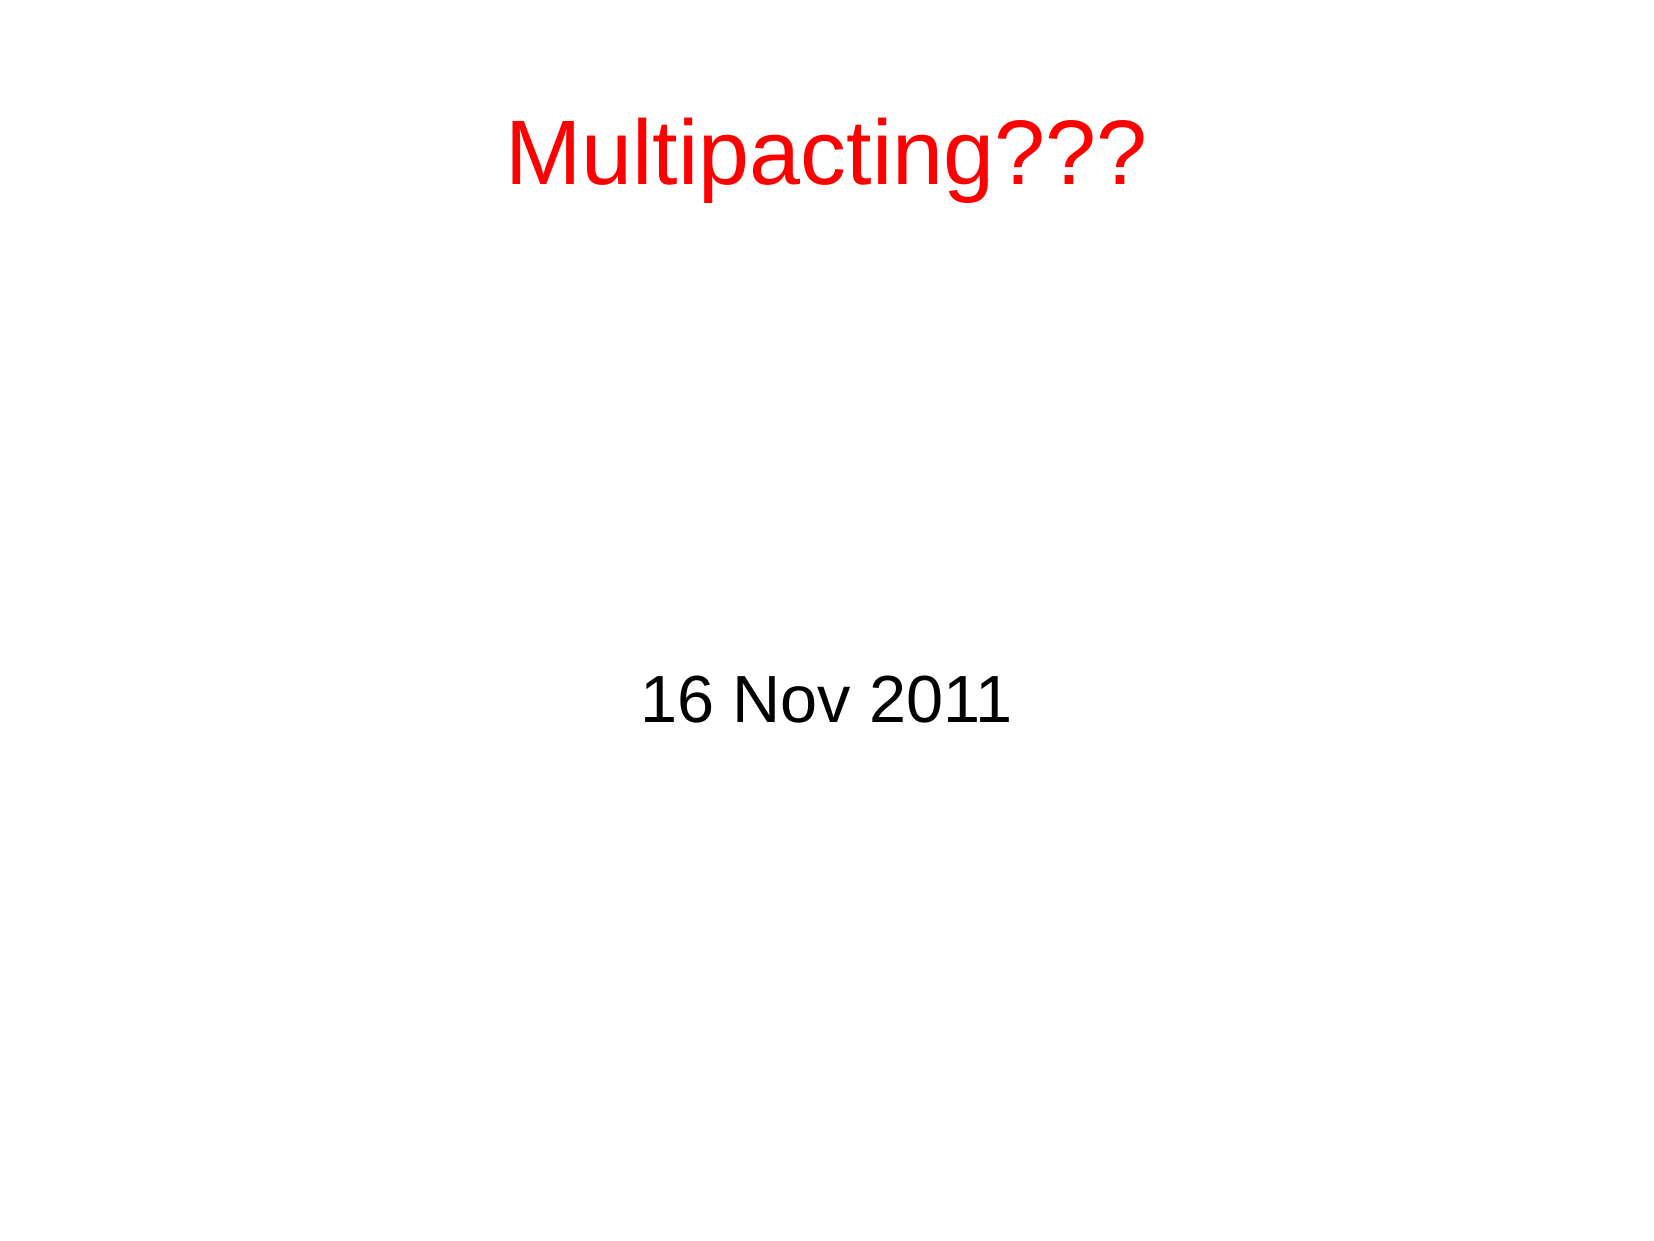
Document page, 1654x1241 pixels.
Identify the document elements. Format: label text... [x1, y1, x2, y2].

subtitle 16 Nov 2011 [82, 290, 1571, 1109]
title Multipacting??? [82, 49, 1571, 257]
